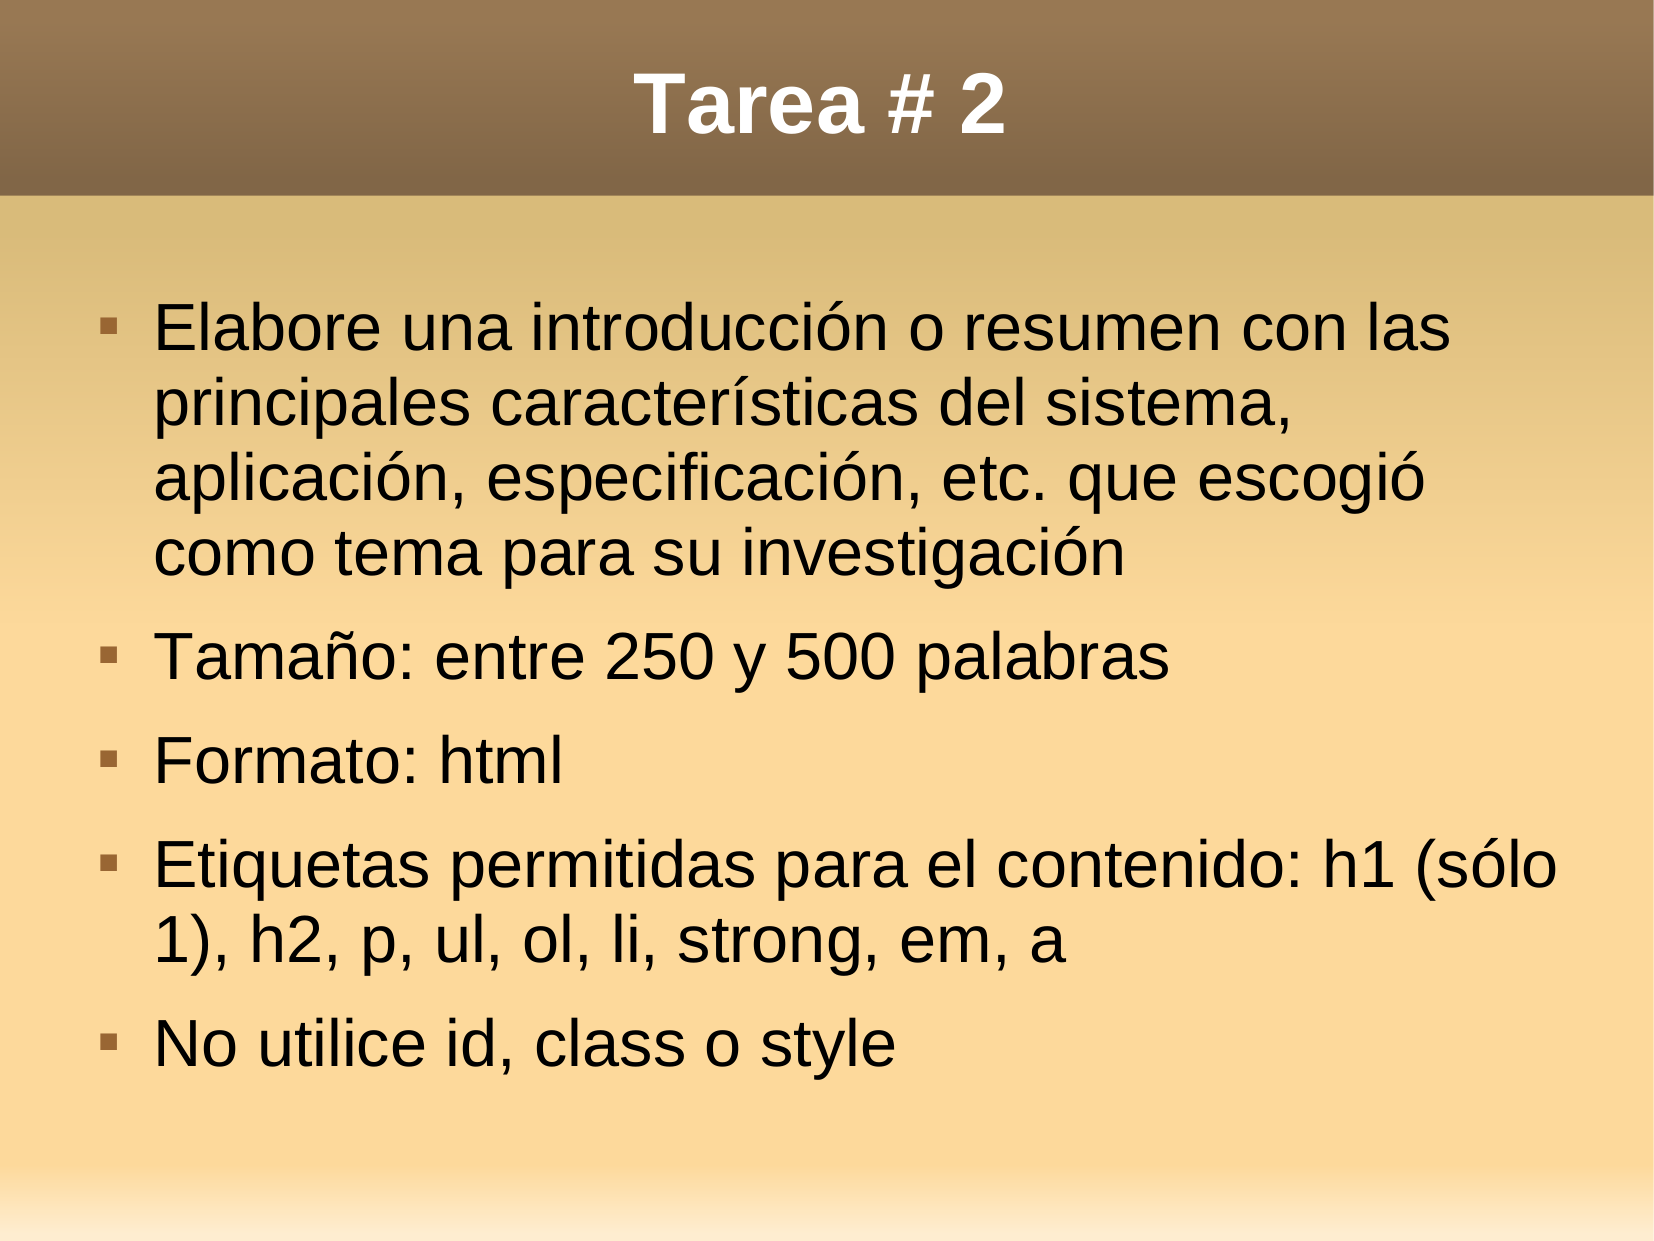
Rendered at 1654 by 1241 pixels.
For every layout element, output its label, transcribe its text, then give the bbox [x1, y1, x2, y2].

picture [0, 0, 1654, 1241]
title Tarea # 2 [76, 0, 1565, 208]
list Elabore una introducción o resumen con las principales características del sistema, aplicación, especificación, etc. que escogió como tema para su investigación Tamaño: entre 250 y 500 palabras Formato: html Etiquetas permitidas para el contenido: h1 (sólo 1), h2, p, ul, ol, li, strong, em, a No utilice id, class o style [82, 290, 1571, 1109]
